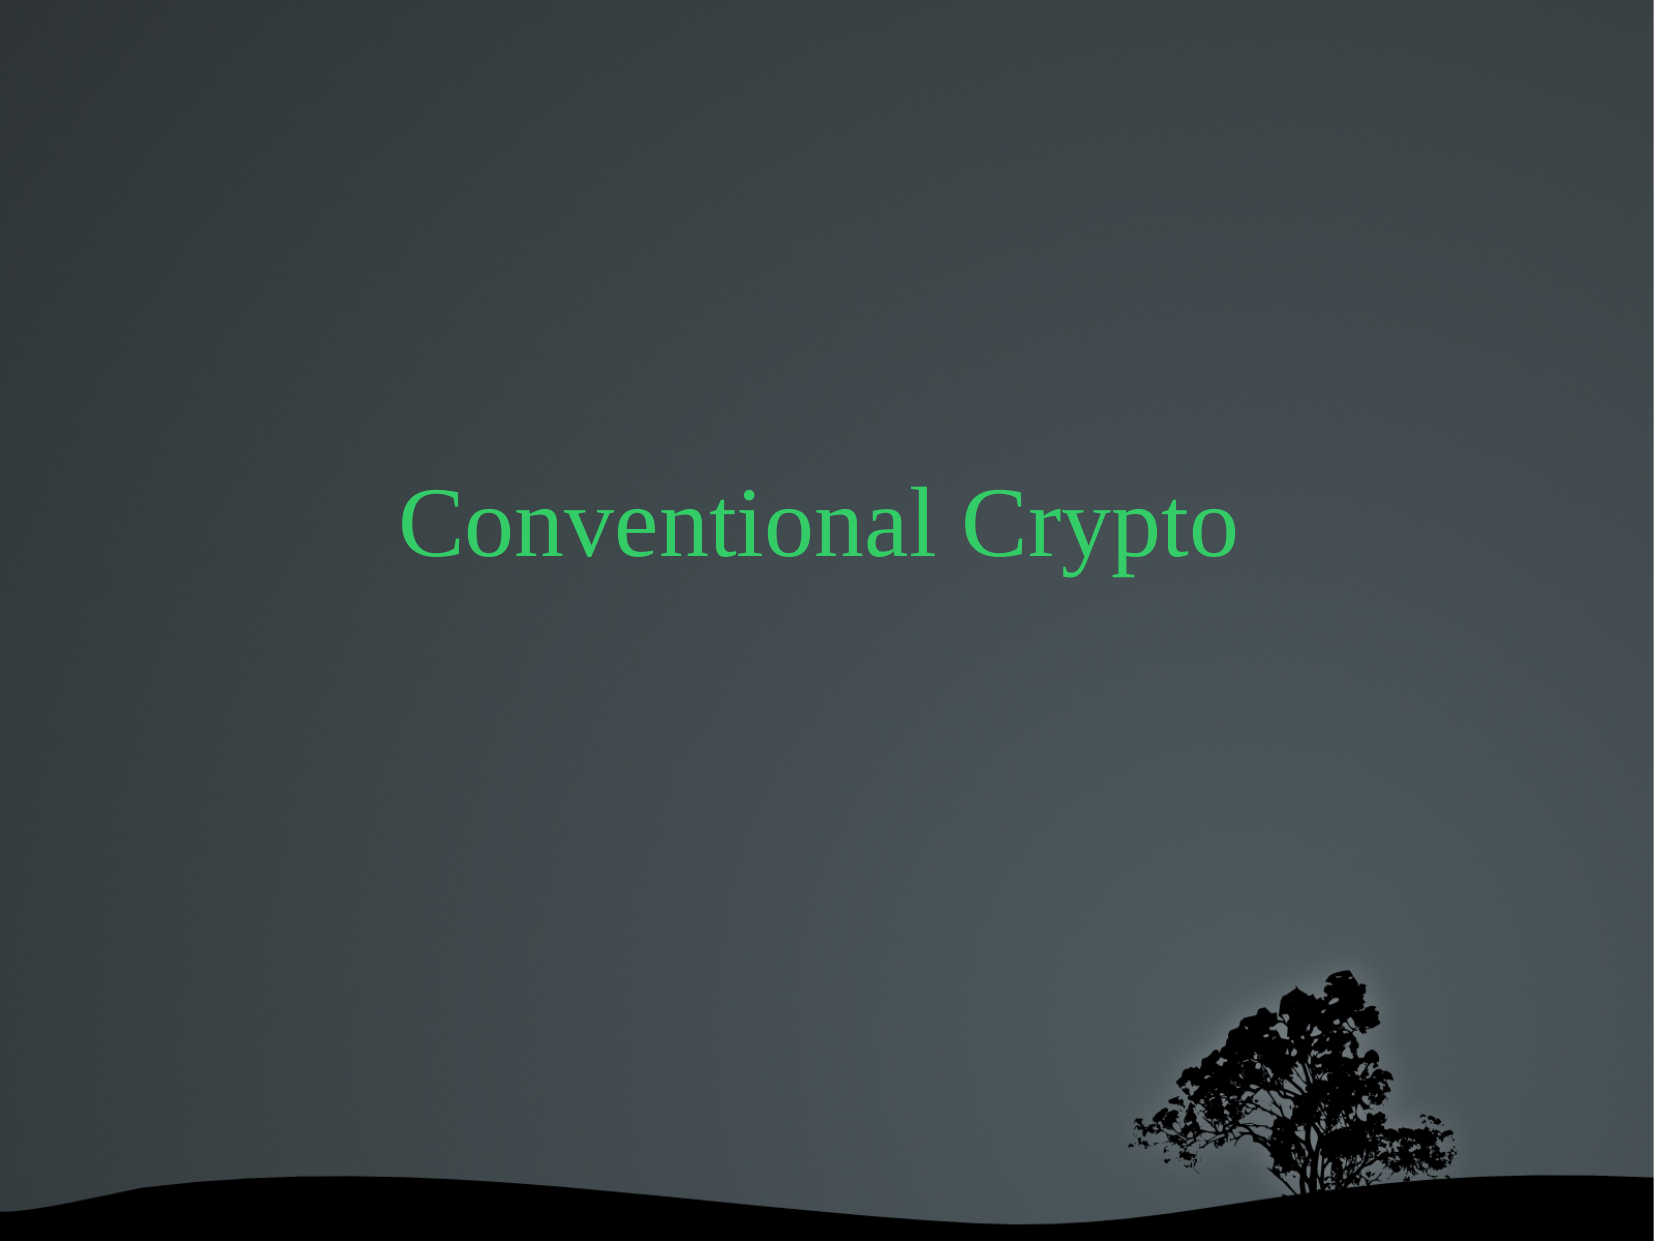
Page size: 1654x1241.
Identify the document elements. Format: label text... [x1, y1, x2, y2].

text_box Conventional Crypto [383, 460, 1251, 597]
picture [0, 0, 1654, 1241]
